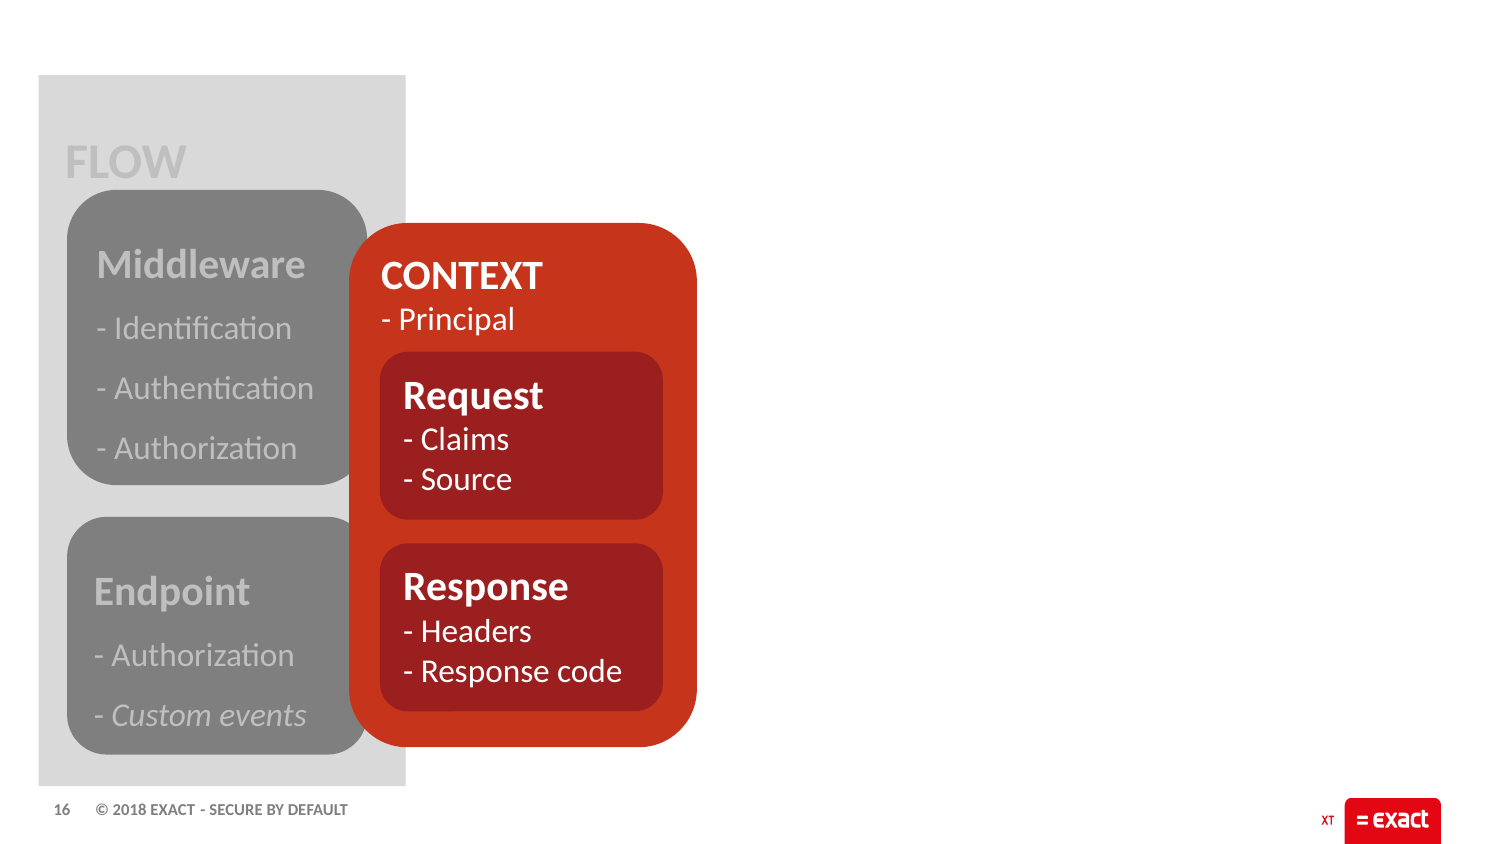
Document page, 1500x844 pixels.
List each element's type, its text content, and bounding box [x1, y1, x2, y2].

text_box - Secure by default [185, 786, 826, 832]
text_box 16 [38, 786, 96, 832]
text_box Middleware - Identification - Authentication - Authorization [67, 189, 368, 486]
text_box Response - Headers - Response code [379, 543, 663, 712]
text_box CONTEXT - Principal [349, 222, 697, 748]
title Flow [38, 75, 406, 787]
text_box Request - Claims - Source [379, 351, 663, 520]
text_box Endpoint - Authorization - Custom events [67, 516, 365, 755]
